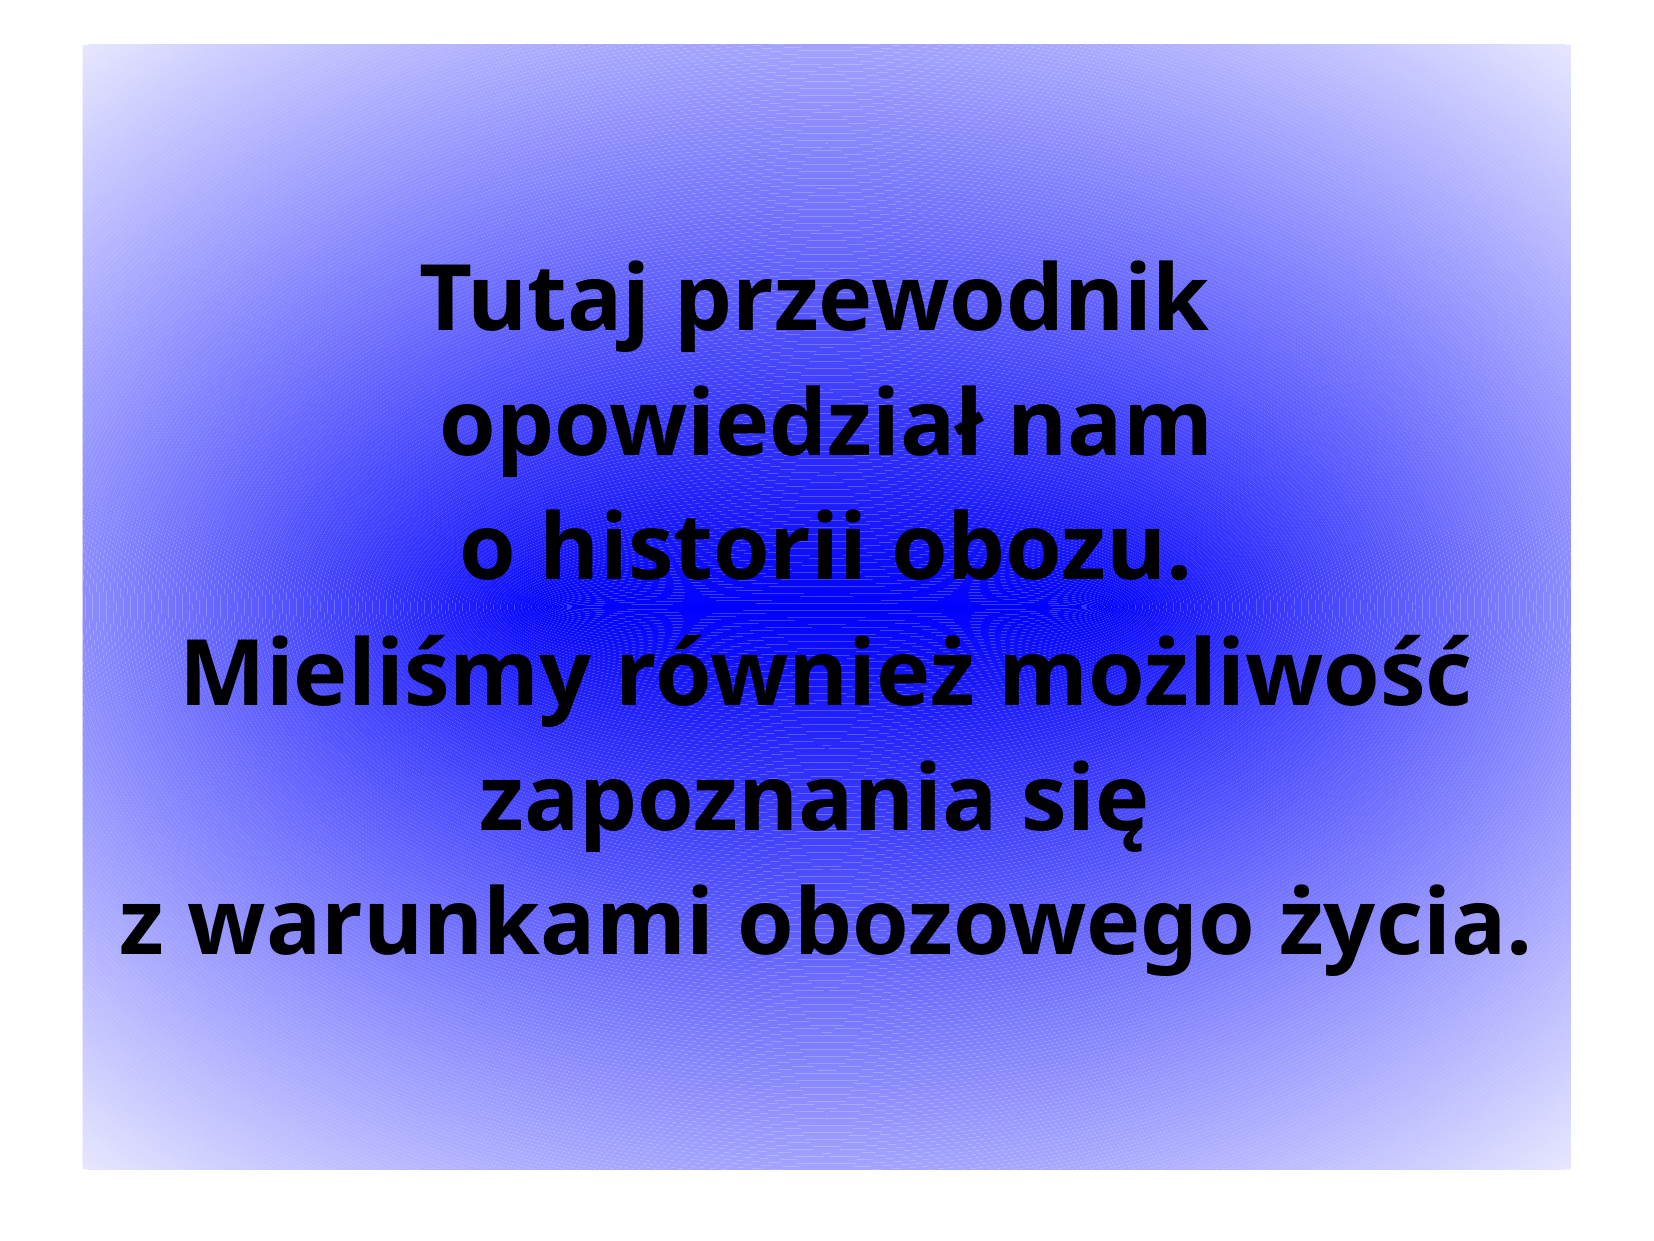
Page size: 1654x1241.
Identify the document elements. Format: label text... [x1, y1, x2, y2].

title Tutaj przewodnik opowiedział nam o historii obozu. Mieliśmy również możliwość zapoznania się z warunkami obozowego życia. [82, 44, 1571, 1170]
